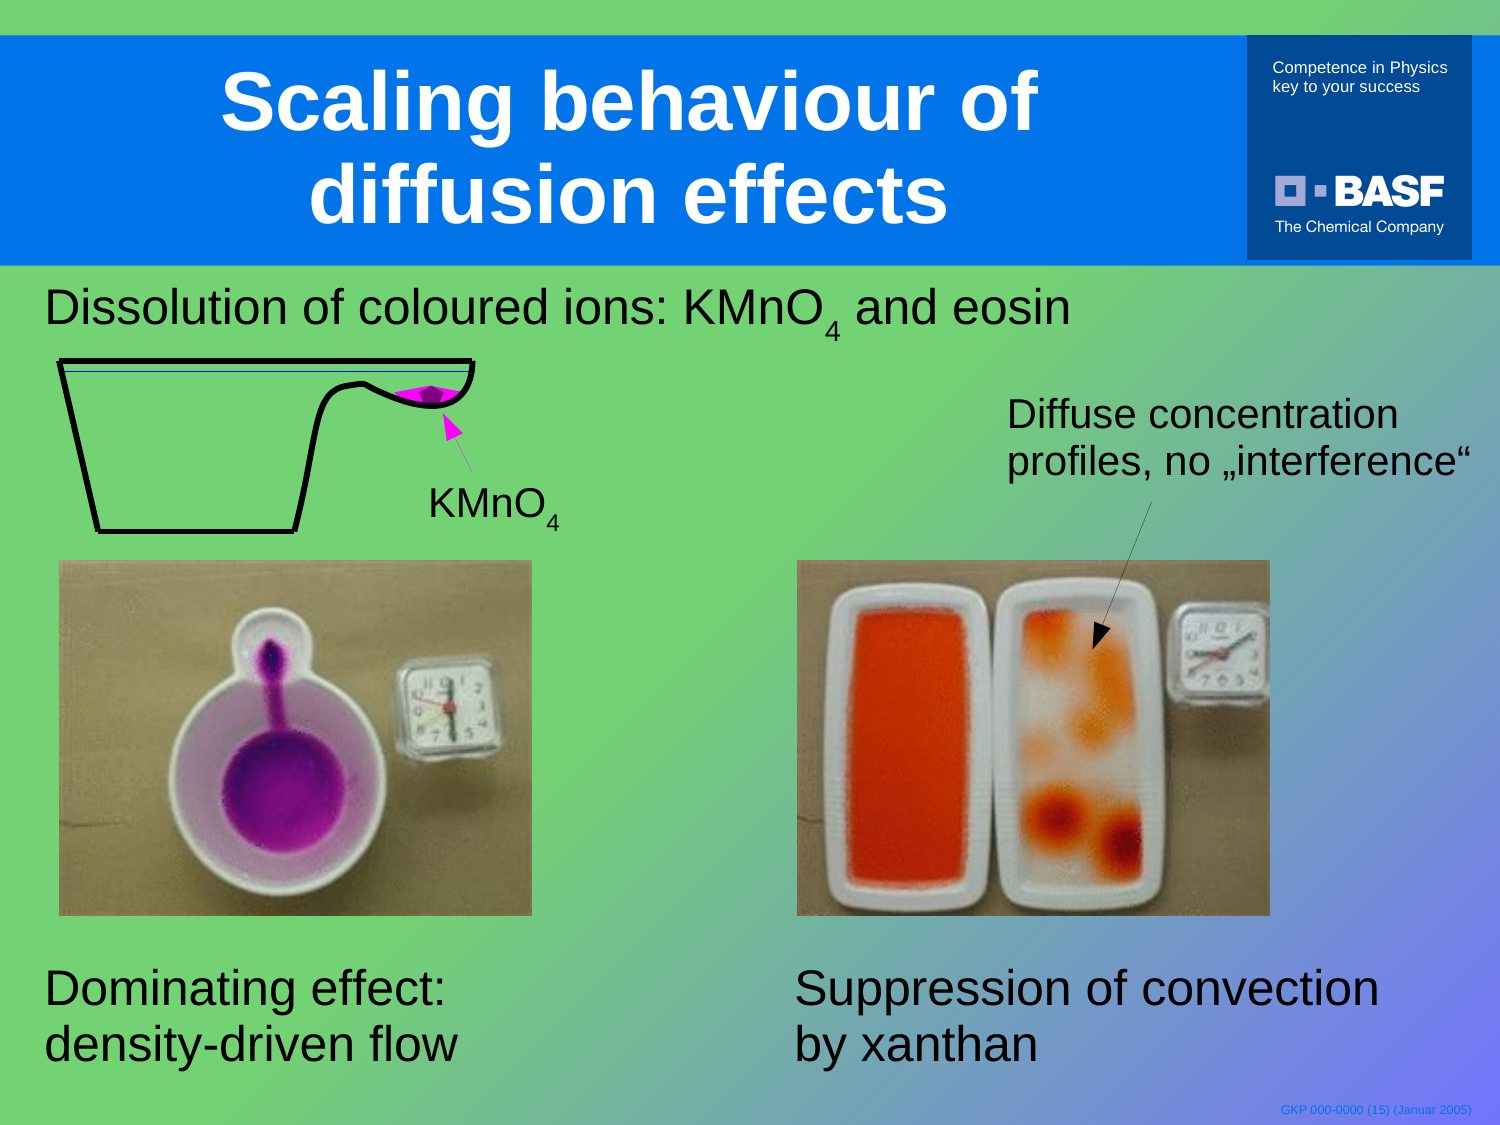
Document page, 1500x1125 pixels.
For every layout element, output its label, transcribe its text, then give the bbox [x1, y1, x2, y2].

picture [1247, 35, 1472, 260]
text_box Dissolution of coloured ions: KMnO4 and eosin Dominating effect: Suppression of convection density-driven flow by xanthan [29, 271, 1410, 1080]
text_box KMnO4 [413, 472, 575, 544]
text_box Diffuse concentration profiles, no „interference“ [992, 383, 1487, 493]
text_box [393, 385, 459, 402]
picture [797, 560, 1270, 916]
title Going micro and nano: approaching the apparent dwarf [1438, 1063, 1500, 1125]
picture [59, 560, 532, 916]
title Scaling behaviour of diffusion effects [27, 54, 1232, 308]
